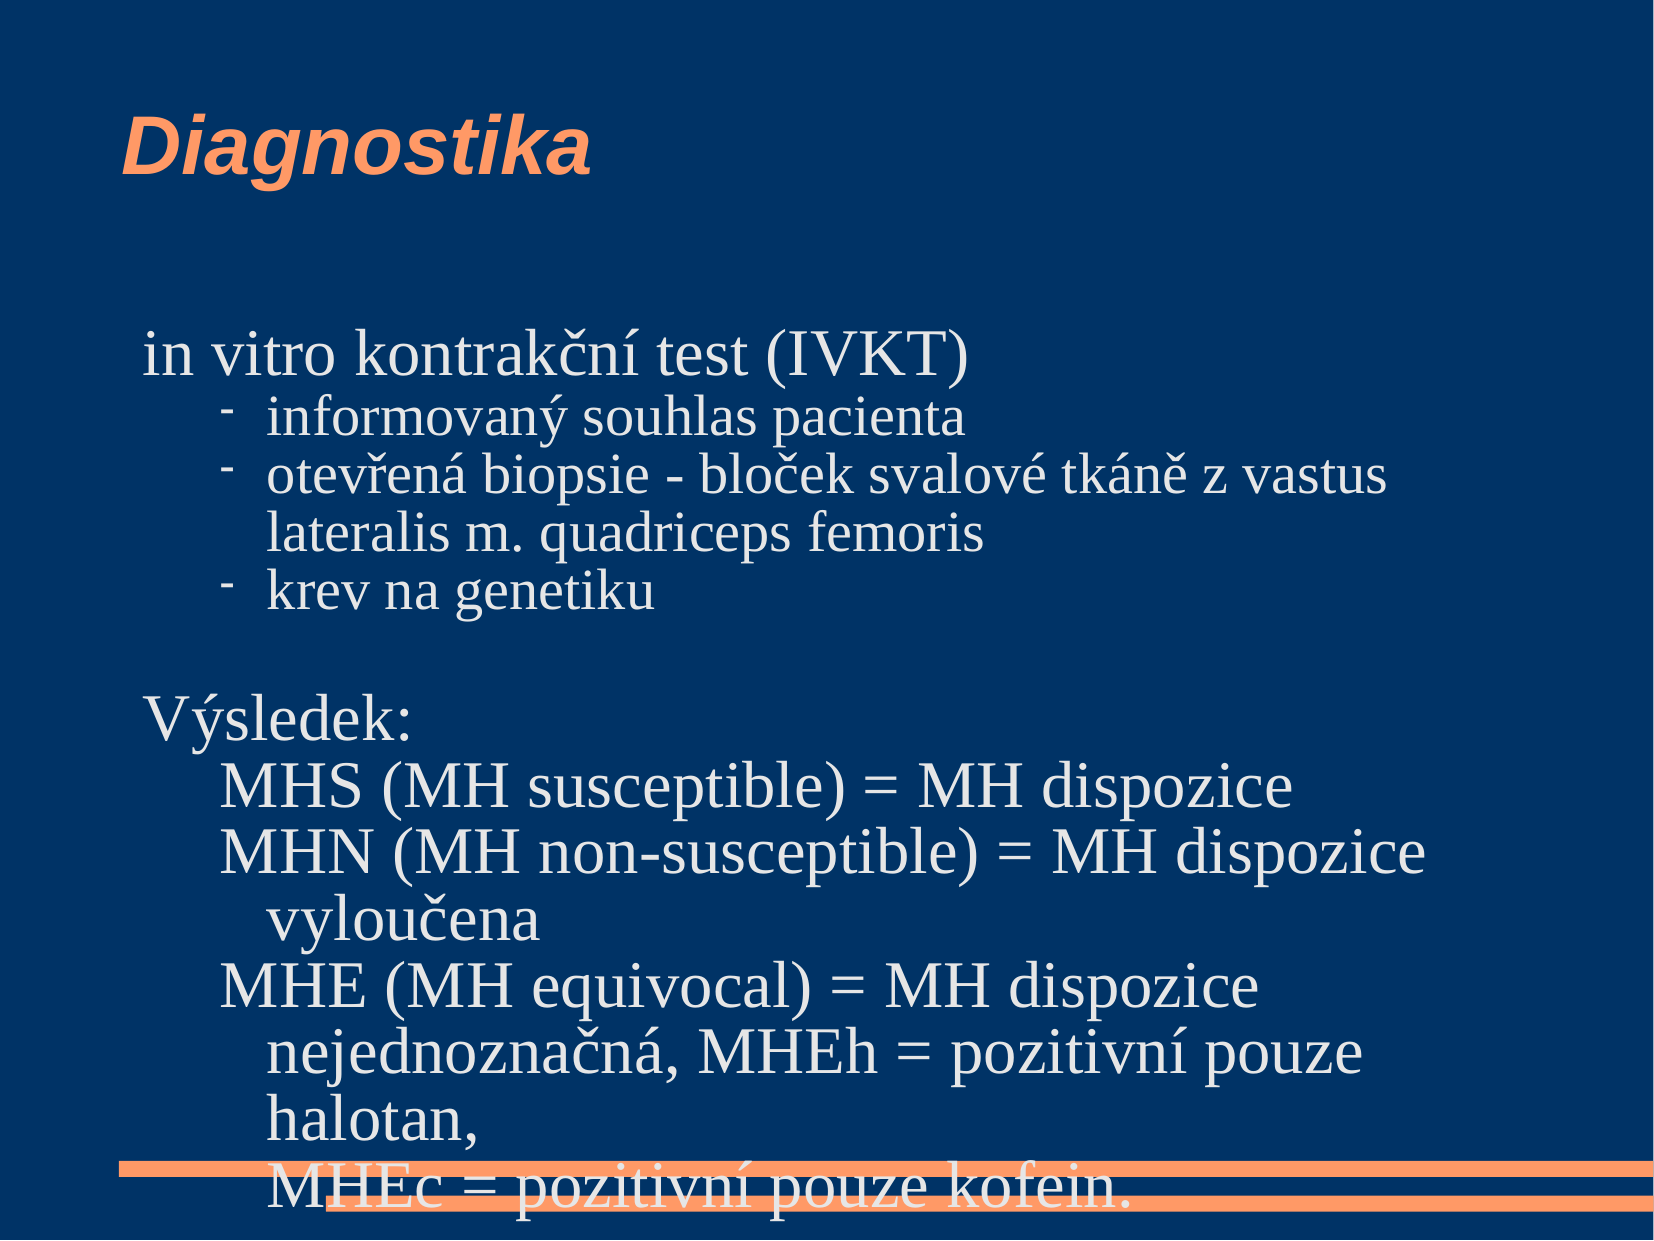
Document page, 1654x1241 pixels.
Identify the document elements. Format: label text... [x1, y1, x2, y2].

title Diagnostika [121, 46, 1534, 254]
list in vitro kontrakční test (IVKT) informovaný souhlas pacienta otevřená biopsie - bloček svalové tkáně z vastus lateralis m. quadriceps femoris krev na genetiku Výsledek: MHS (MH susceptible) = MH dispozice MHN (MH non-susceptible) = MH dispozice vyloučena MHE (MH equivocal) = MH dispozice nejednoznačná, MHEh = pozitivní pouze halotan, MHEc = pozitivní pouze kofein. [125, 322, 1565, 1232]
